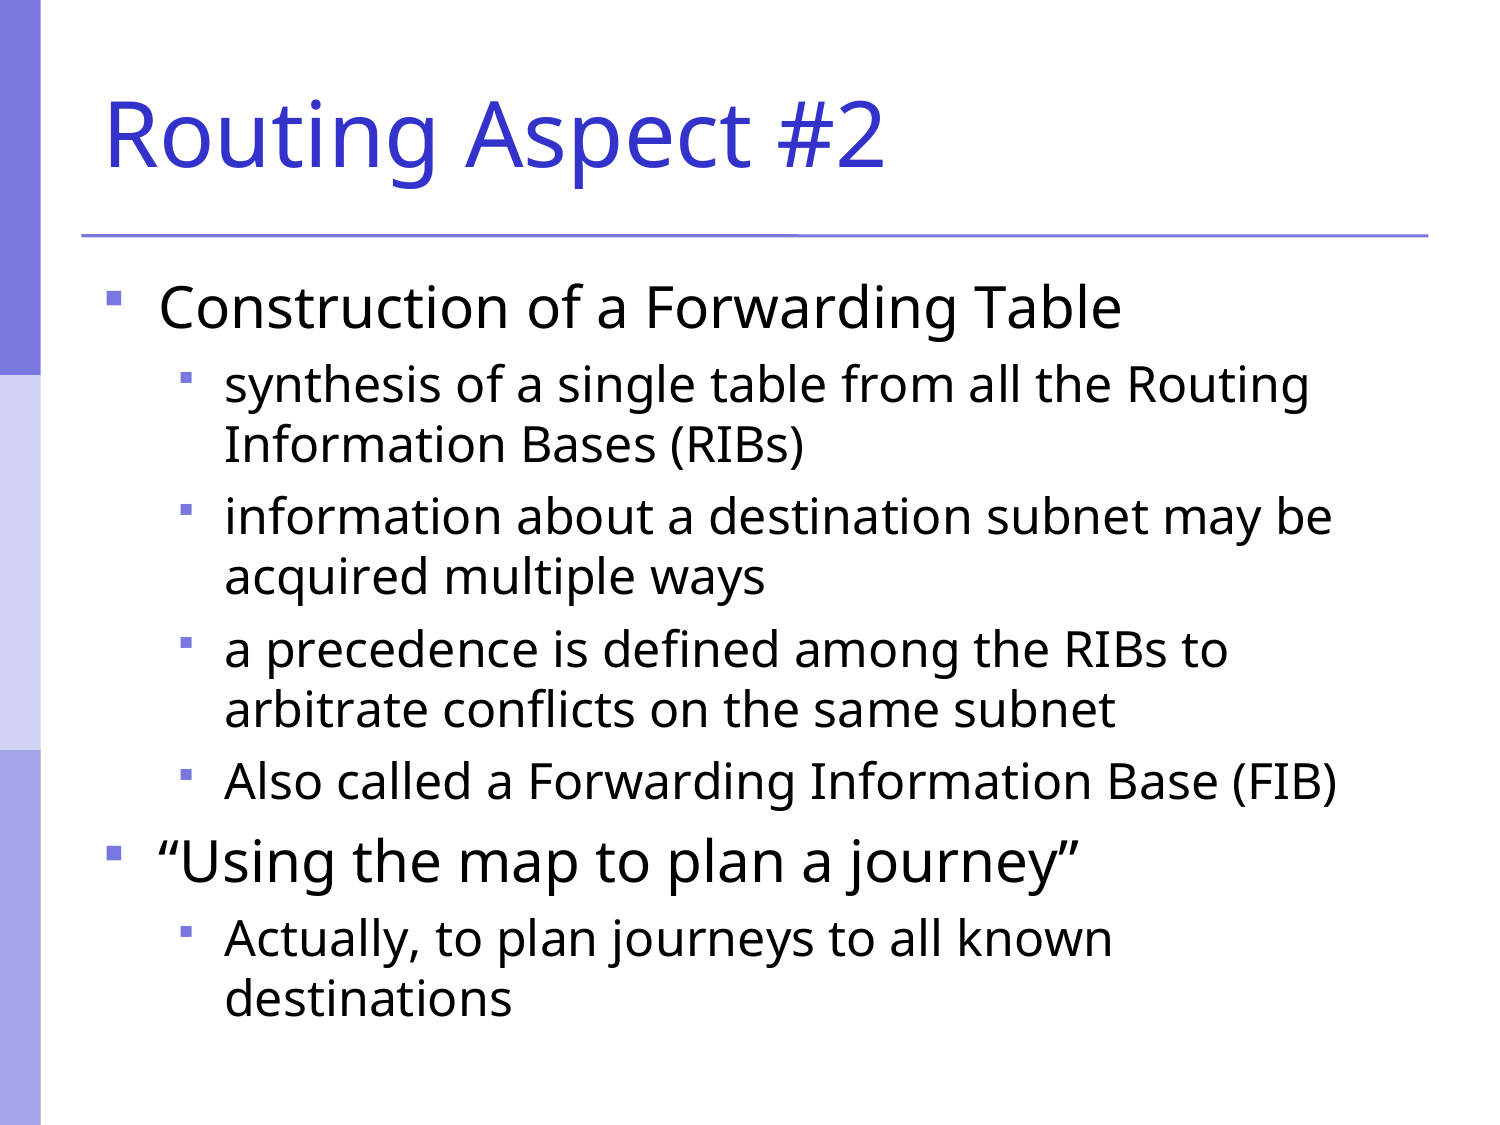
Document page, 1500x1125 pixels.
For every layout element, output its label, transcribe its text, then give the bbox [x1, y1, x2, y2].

text_box Routing Aspect #2 [87, 37, 1363, 225]
text_box Construction of a Forwarding Table synthesis of a single table from all the Routing Information Bases (RIBs) information about a destination subnet may be acquired multiple ways a precedence is defined among the RIBs to arbitrate conflicts on the same subnet Also called a Forwarding Information Base (FIB) “Using the map to plan a journey” Actually, to plan journeys to all known destinations [87, 262, 1363, 1095]
